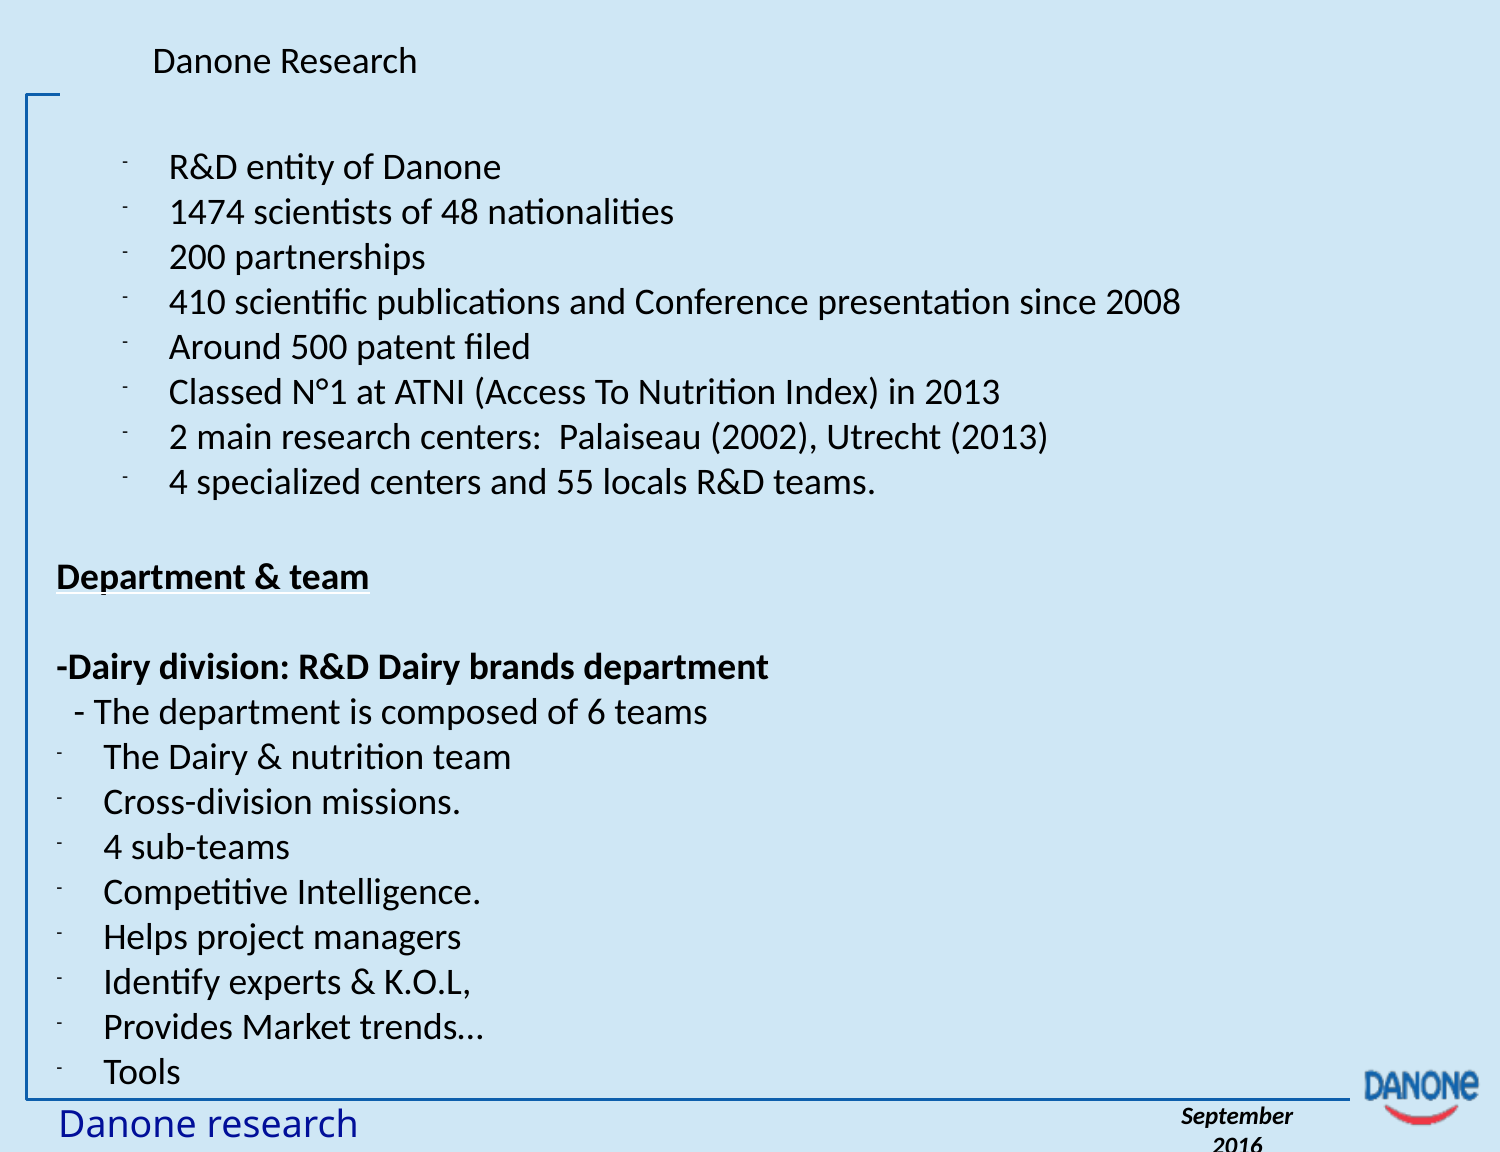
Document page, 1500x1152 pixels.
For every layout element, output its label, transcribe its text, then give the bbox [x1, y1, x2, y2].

text_box Danone Research [138, 28, 555, 89]
text_box Danone research [43, 1100, 392, 1152]
text_box September 2016 [1147, 1100, 1327, 1152]
picture [1362, 1067, 1482, 1130]
text_box R&D entity of Danone 1474 scientists of 48 nationalities 200 partnerships 410 scientific publications and Conference presentation since 2008 Around 500 patent filed Classed N°1 at ATNI (Access To Nutrition Index) in 2013 2 main research centers: Palaiseau (2002), Utrecht (2013) 4 specialized centers and 55 locals R&D teams. [107, 134, 1199, 510]
text_box Department & team -Dairy division: R&D Dairy brands department - The department is composed of 6 teams The Dairy & nutrition team Cross-division missions. 4 sub-teams Competitive Intelligence. Helps project managers Identify experts & K.O.L, Provides Market trends… Tools [41, 544, 1444, 1100]
